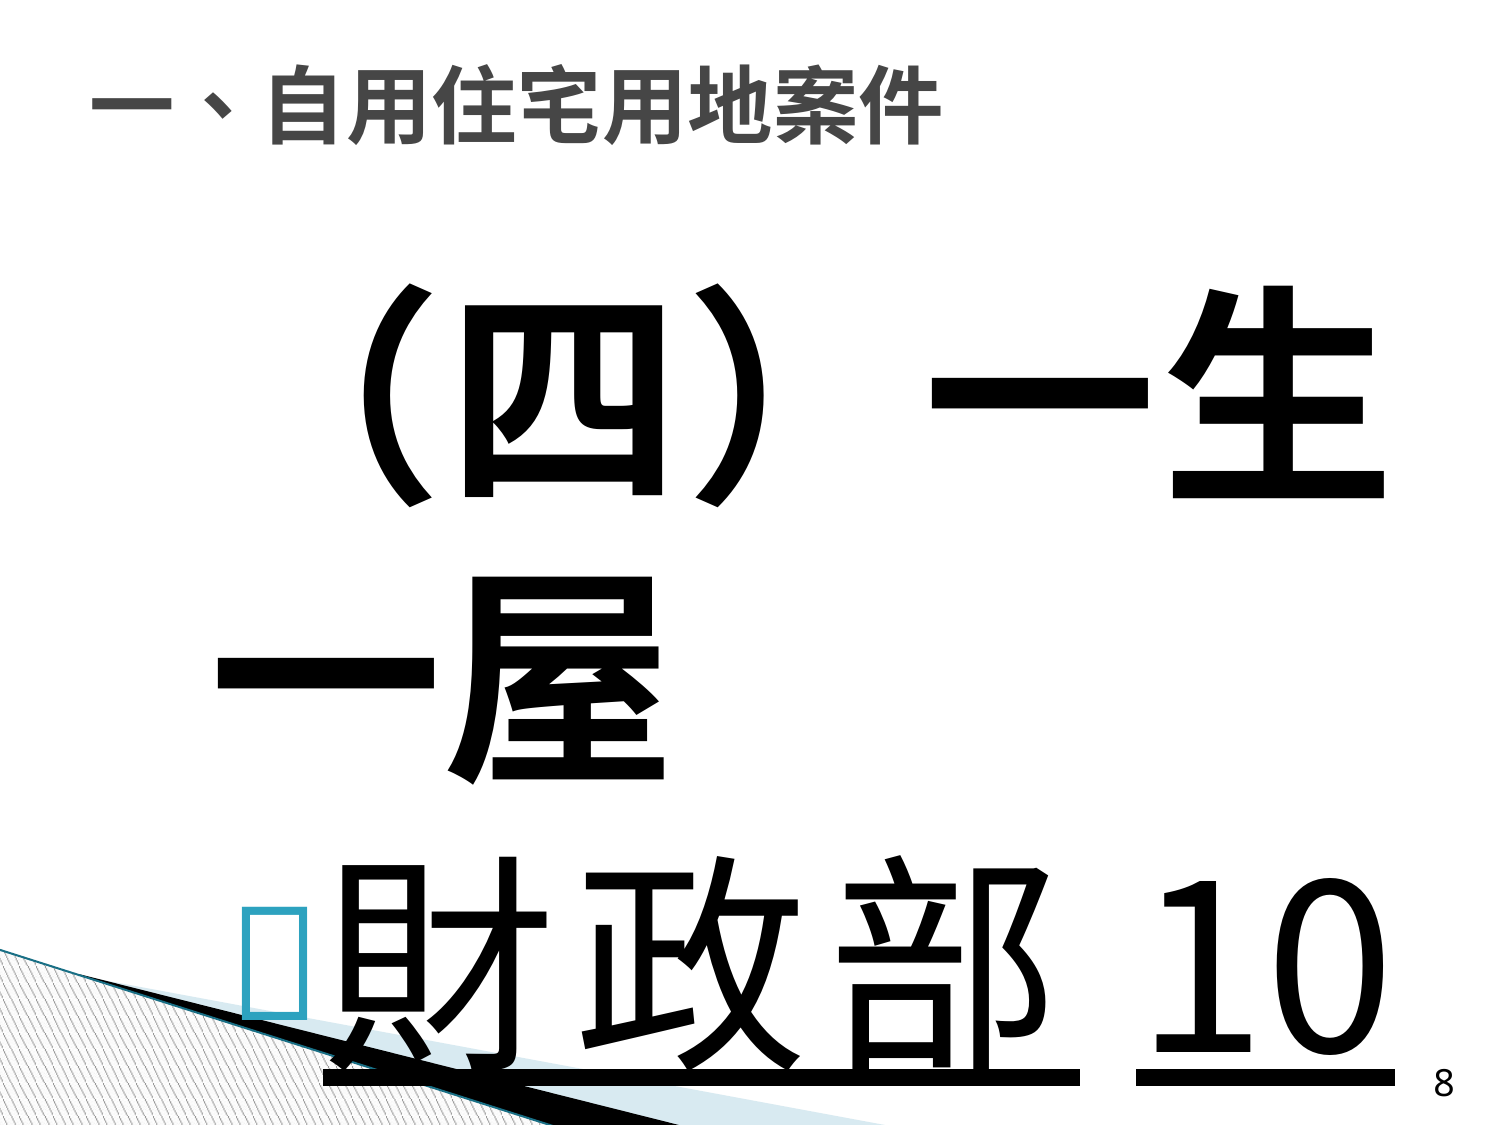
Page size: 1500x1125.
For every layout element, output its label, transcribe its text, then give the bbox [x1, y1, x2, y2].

slide_number <編號> [1418, 1051, 1479, 1112]
picture [0, 952, 543, 1125]
list （四）一生一屋 財政部100.8.15台財稅字第10104010020號函土地所有權人新購自用住宅用地並將戶籍自原自用住宅用地遷至新購自用住宅用地，嗣後出售原自用住宅用地時戶籍未在該地或己再遷回該地者，如出售前土地所有權人或其配偶、未成年子女己於該地設有戶籍且持有該自用住宅連續滿6年，其遷出戶籍日至原自用住宅用地出售日之期間未滿1年者，仍符合土地稅法第34條第5項第4款之規定。 [194, 243, 1411, 1071]
title 一、自用住宅用地案件 [75, 45, 1425, 233]
